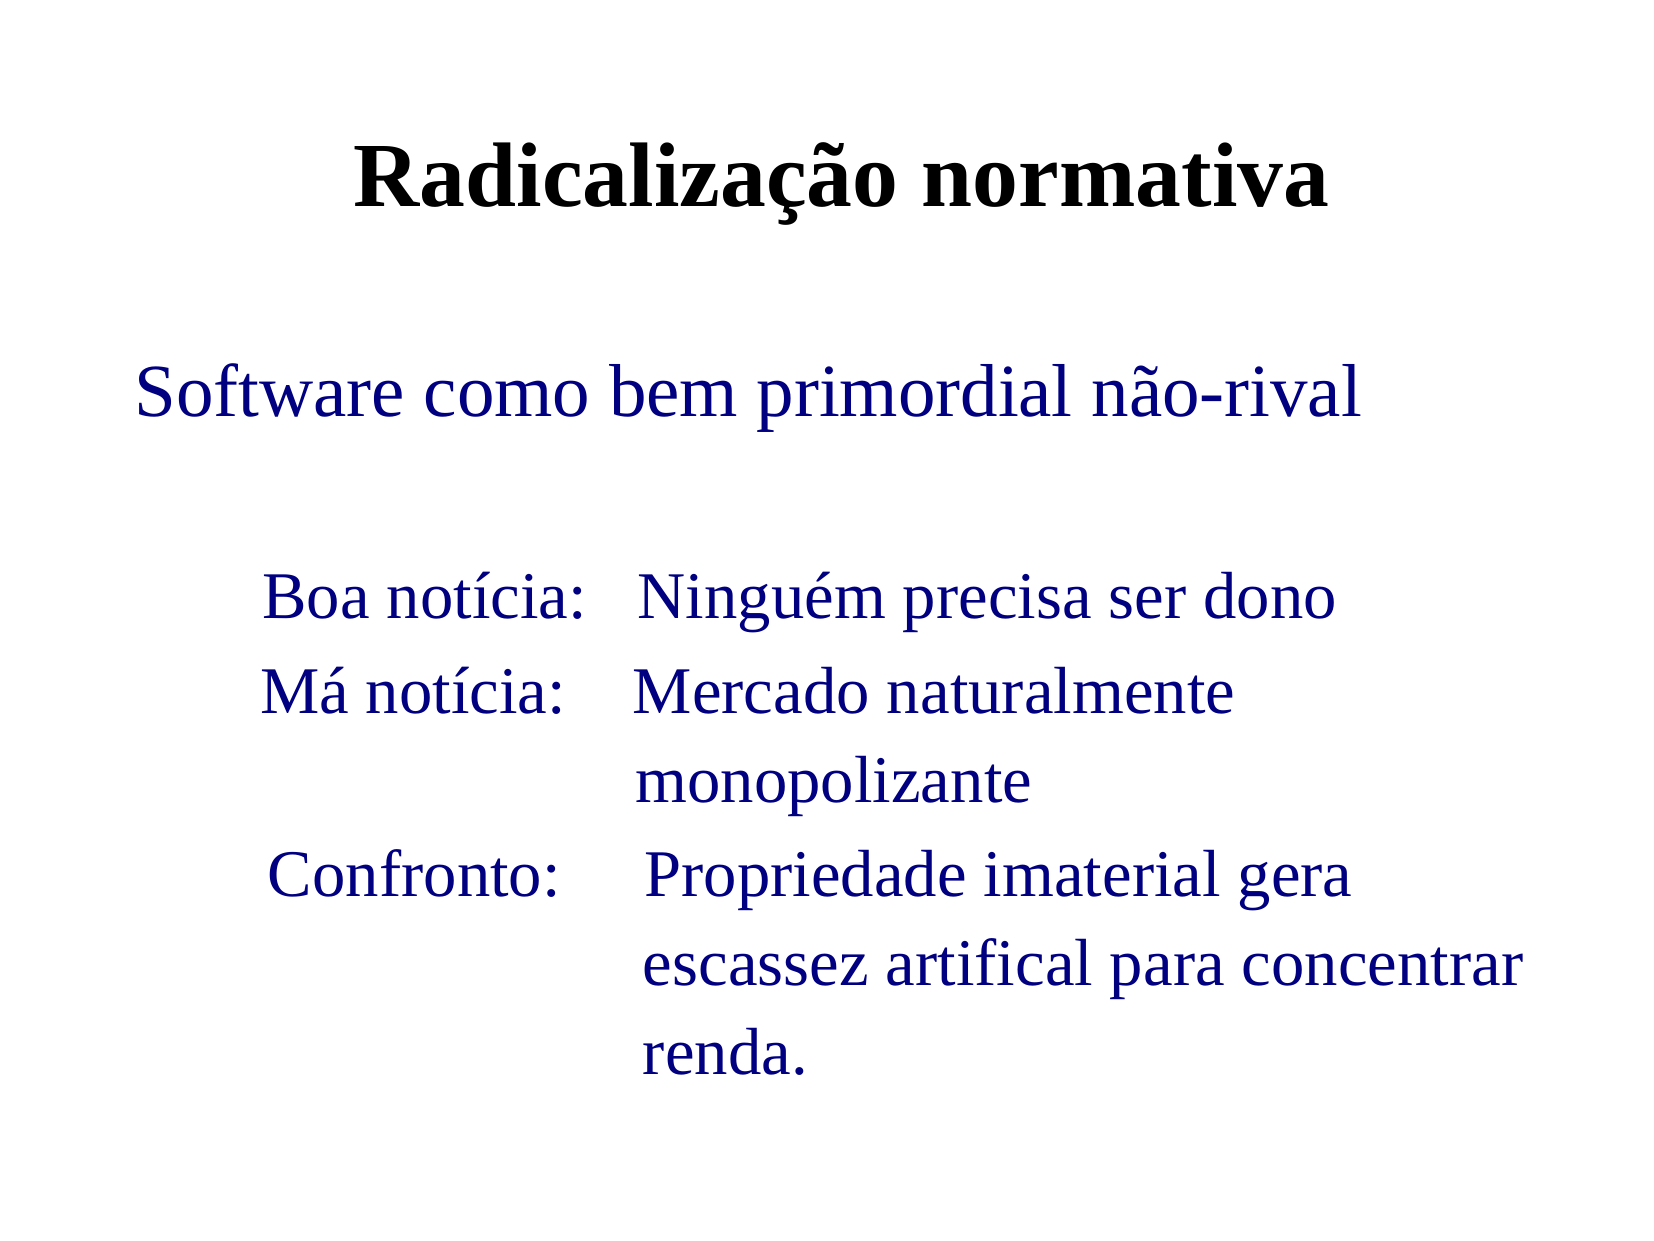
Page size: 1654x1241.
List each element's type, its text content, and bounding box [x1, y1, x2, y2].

title Radicalização normativa [204, 81, 1480, 269]
text_box Software como bem primordial não-rival Boa notícia: Ninguém precisa ser dono Má notícia: Mercado naturalmente monopolizante Confronto: Propriedade imaterial gera escassez artifical para concentrar renda. [125, 333, 1546, 1073]
